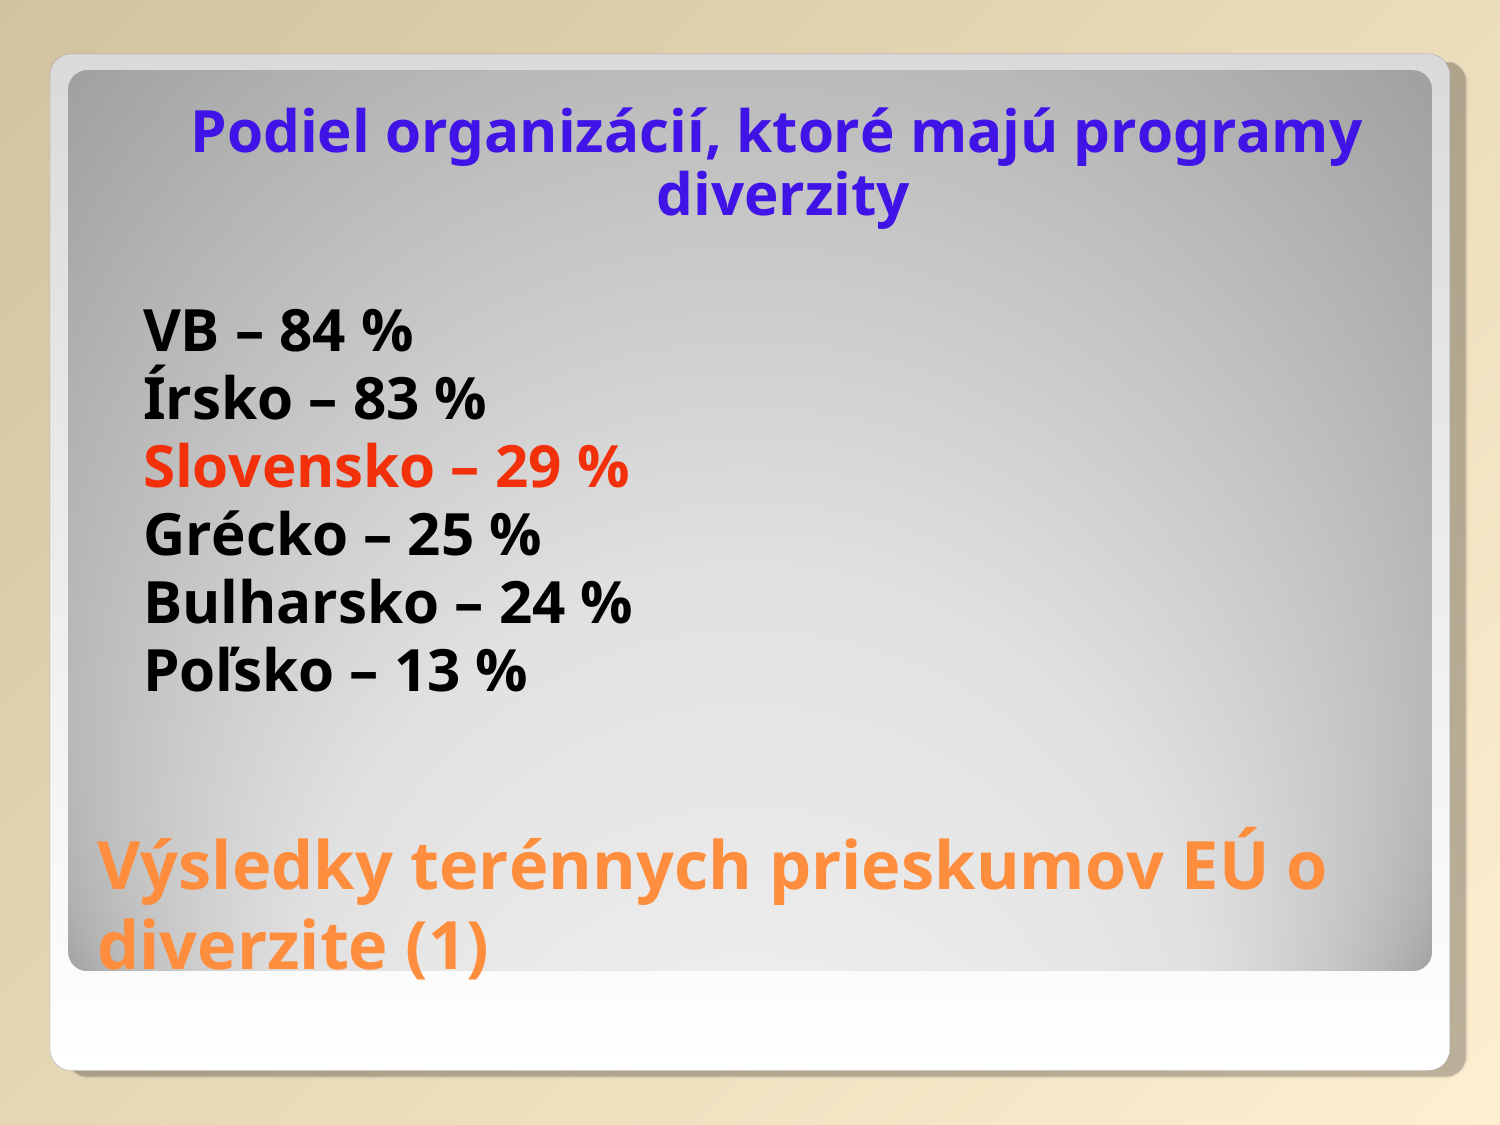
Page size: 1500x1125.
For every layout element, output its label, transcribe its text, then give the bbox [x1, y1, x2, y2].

title Výsledky terénnych prieskumov EÚ o diverzite (1) [82, 814, 1426, 991]
list Podiel organizácií, ktoré majú programy diverzity VB – 84 % Írsko – 83 % Slovensko – 29 % Grécko – 25 % Bulharsko – 24 % Poľsko – 13 % [82, 86, 1426, 774]
picture [67, 69, 1433, 972]
